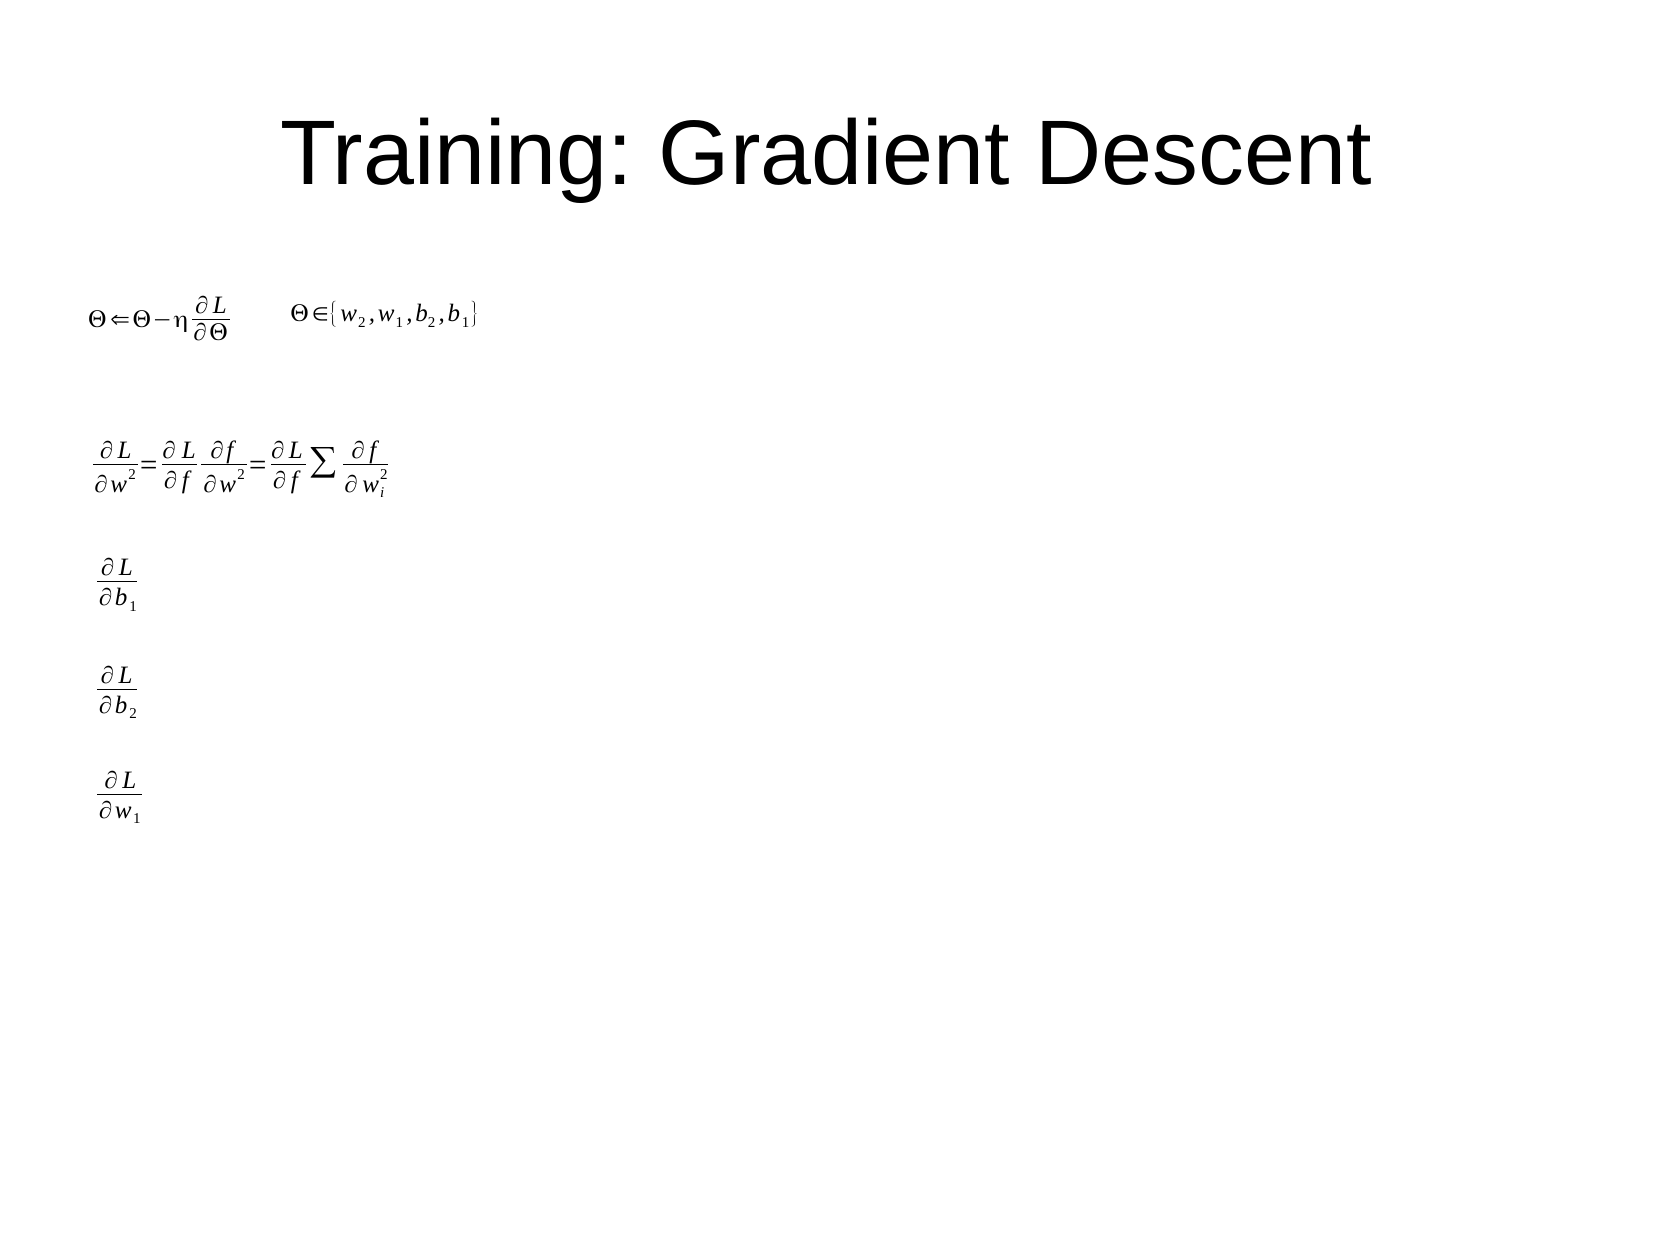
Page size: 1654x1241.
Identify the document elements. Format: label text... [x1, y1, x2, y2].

chart [90, 765, 150, 828]
chart [285, 298, 486, 331]
chart [90, 660, 145, 723]
chart [85, 435, 396, 502]
chart [90, 552, 145, 616]
chart [82, 290, 238, 342]
title Training: Gradient Descent [82, 49, 1571, 257]
